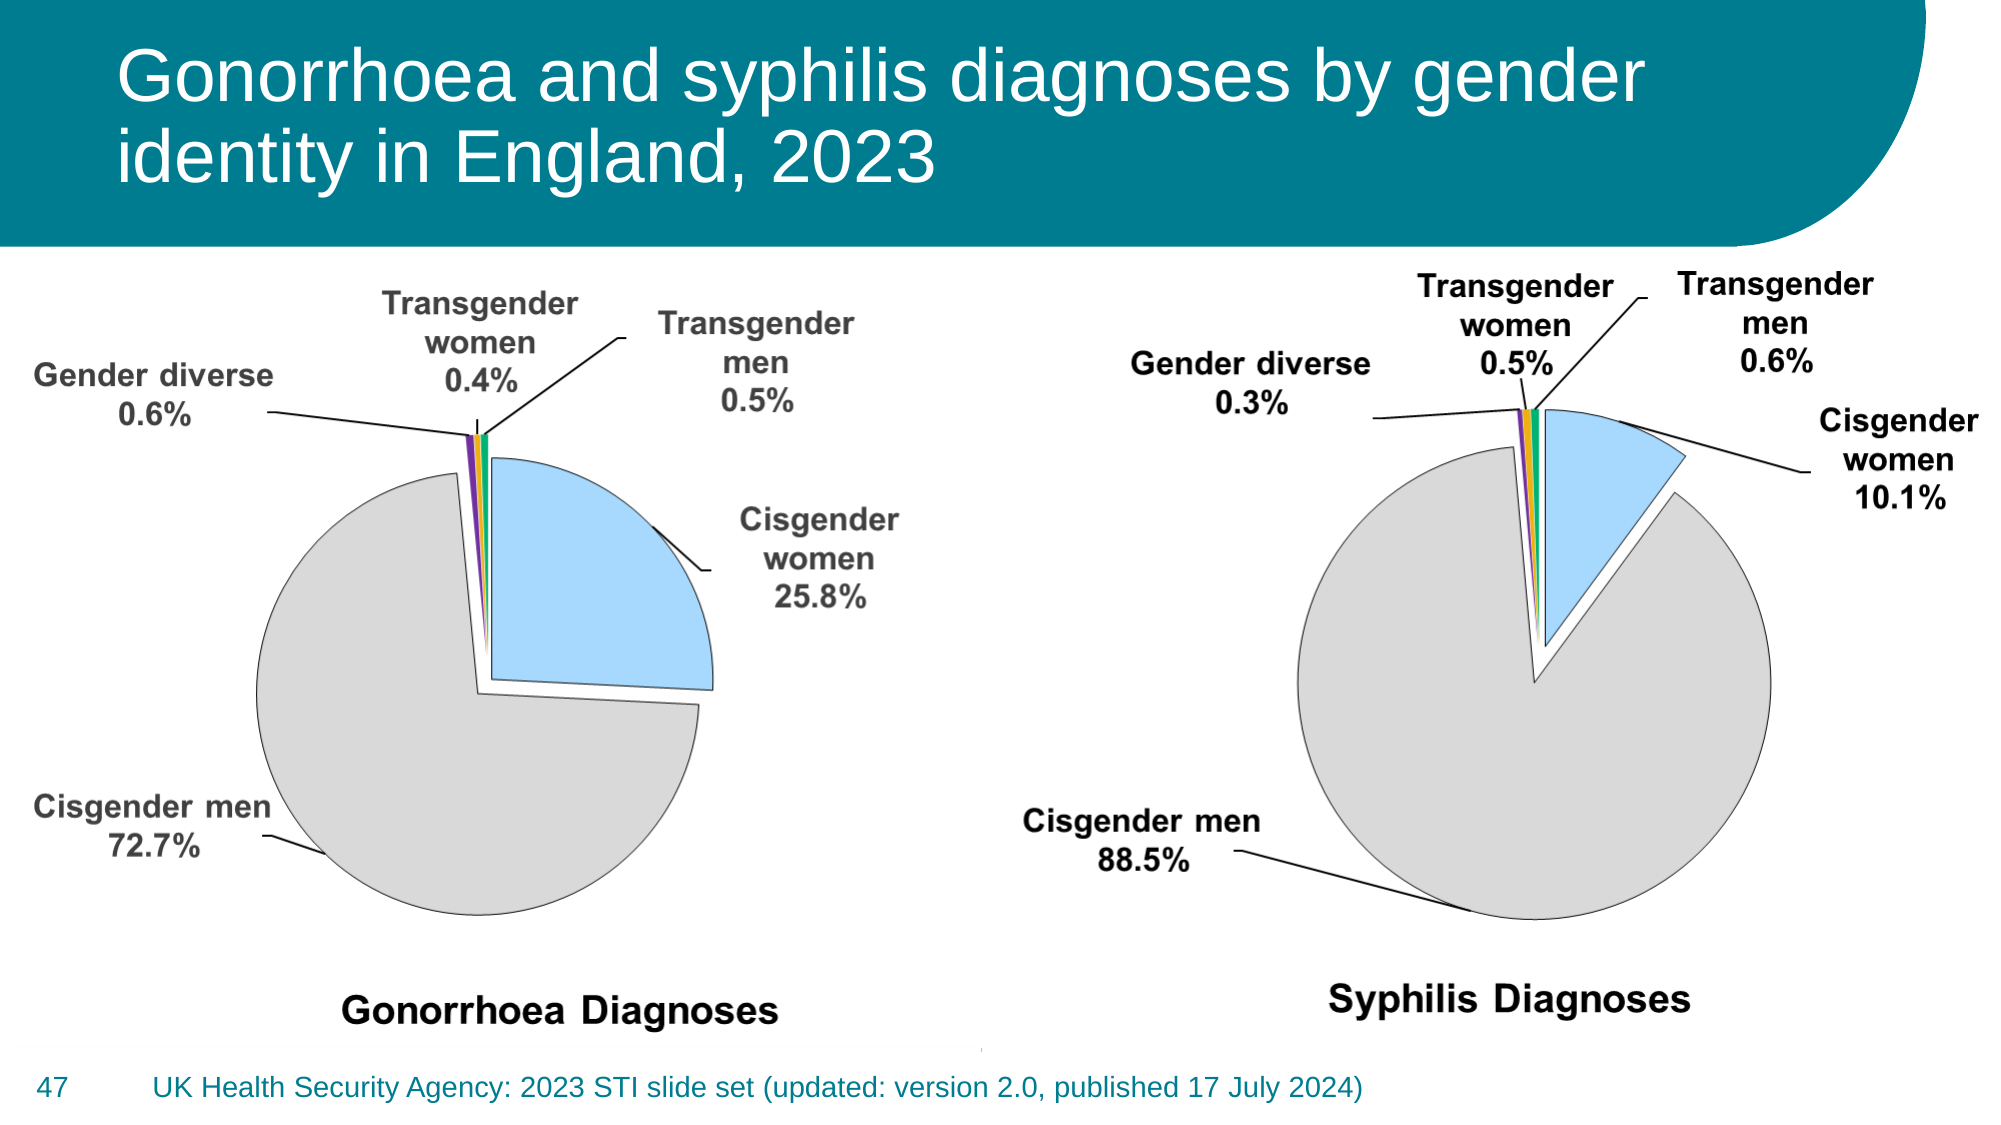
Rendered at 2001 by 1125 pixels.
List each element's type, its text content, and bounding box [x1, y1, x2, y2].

picture [10, 258, 1990, 1052]
text_box UK Health Security Agency: 2023 STI slide set (updated: version 2.0, published 17 July 2024) [137, 1056, 1780, 1116]
title Gonorrhoea and syphilis diagnoses by gender identity in England, 2023 [101, 29, 1747, 189]
text_box [21, 1056, 120, 1117]
